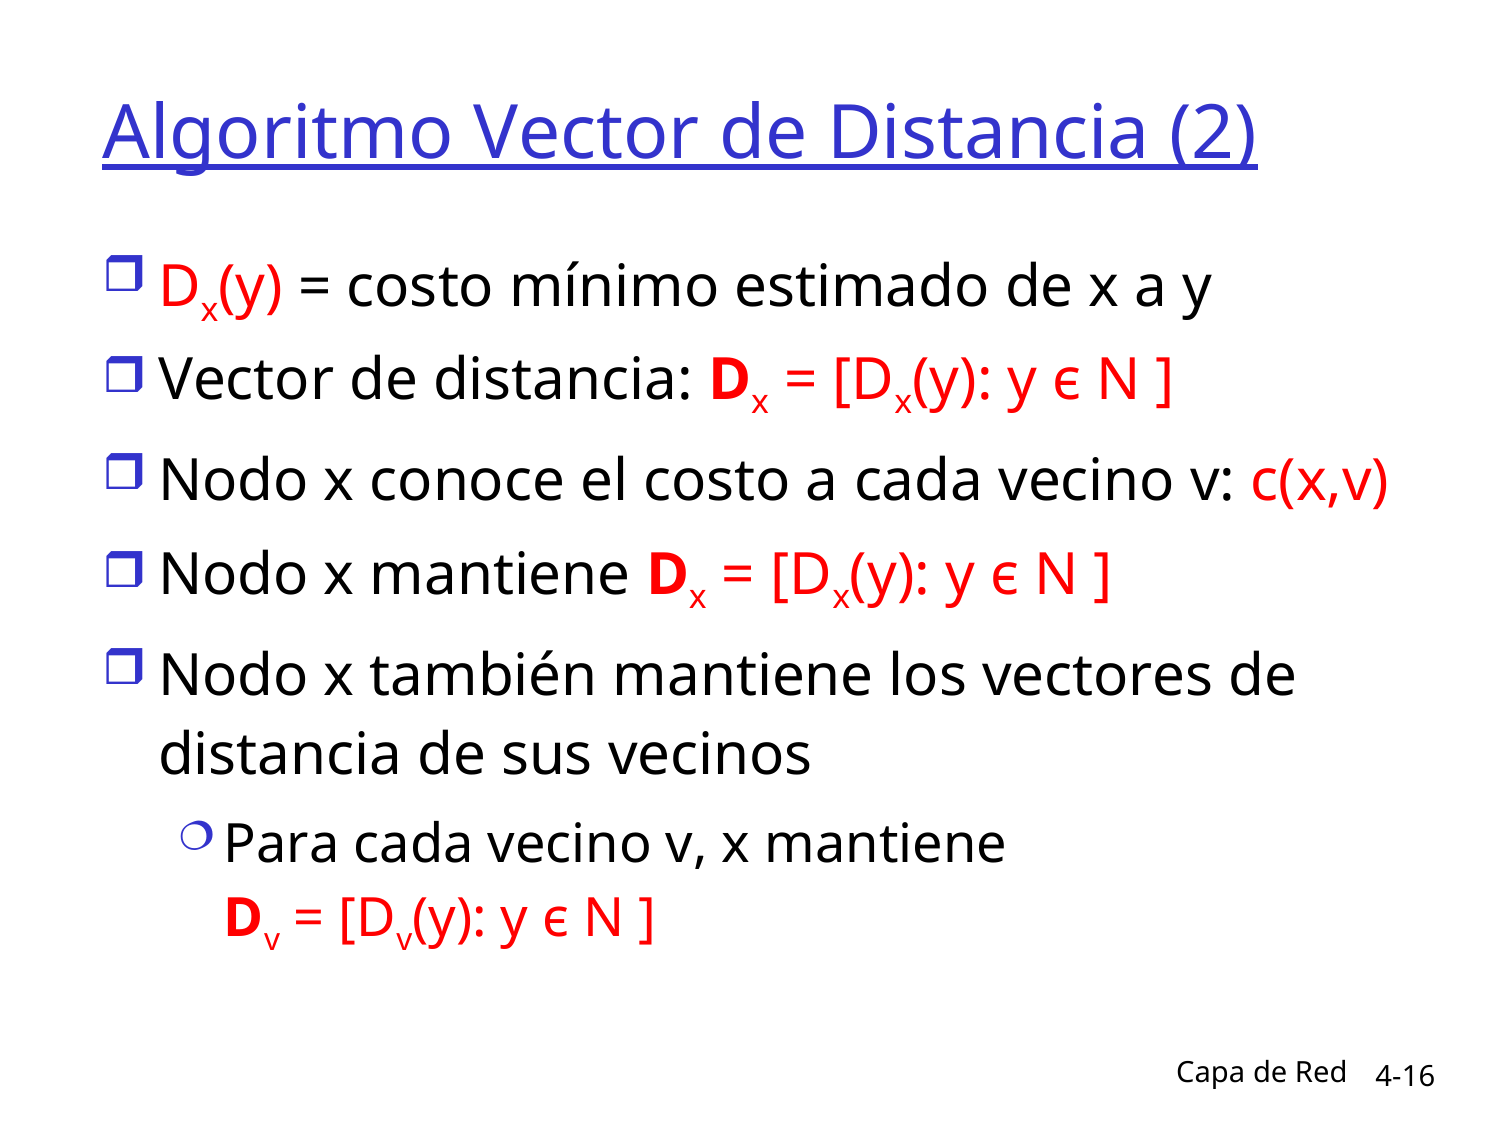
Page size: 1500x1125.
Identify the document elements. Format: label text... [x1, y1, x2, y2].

title Algoritmo Vector de Distancia (2) [87, 37, 1363, 225]
list Dx(y) = costo mínimo estimado de x a y Vector de distancia: Dx = [Dx(y): y є N ] Nodo x conoce el costo a cada vecino v: c(x,v) Nodo x mantiene Dx = [Dx(y): y є N ] Nodo x también mantiene los vectores de distancia de sus vecinos Para cada vecino v, x mantiene Dv = [Dv(y): y є N ] [87, 236, 1415, 1000]
